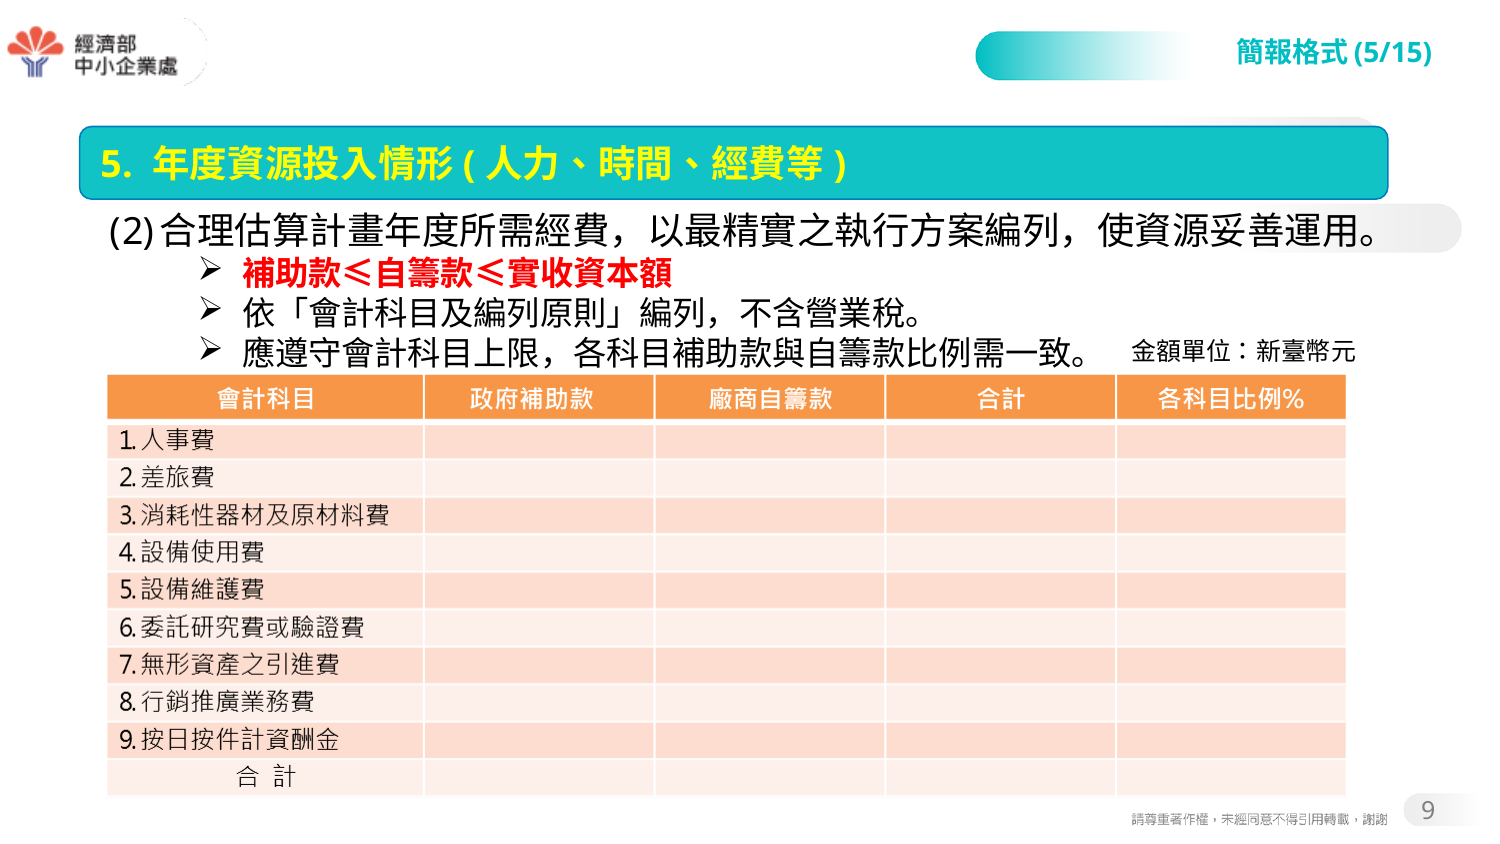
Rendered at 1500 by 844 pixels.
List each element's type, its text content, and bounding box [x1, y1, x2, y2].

text_box 合理估算計畫年度所需經費，以最精實之執行方案編列，使資源妥善運用。 補助款≤自籌款≤實收資本額 依「會計科目及編列原則」編列，不含營業稅。 應遵守會計科目上限，各科目補助款與自籌款比例需一致。 [105, 204, 1436, 375]
picture [106, 373, 1347, 807]
text_box 金額單位：新臺幣元 [1116, 328, 1374, 374]
text_box 9 [1405, 787, 1464, 833]
list 簡報格式(5/15) [952, 27, 1478, 131]
text_box 5. 年度資源投入情形(人力、時間、經費等) [79, 126, 1388, 200]
